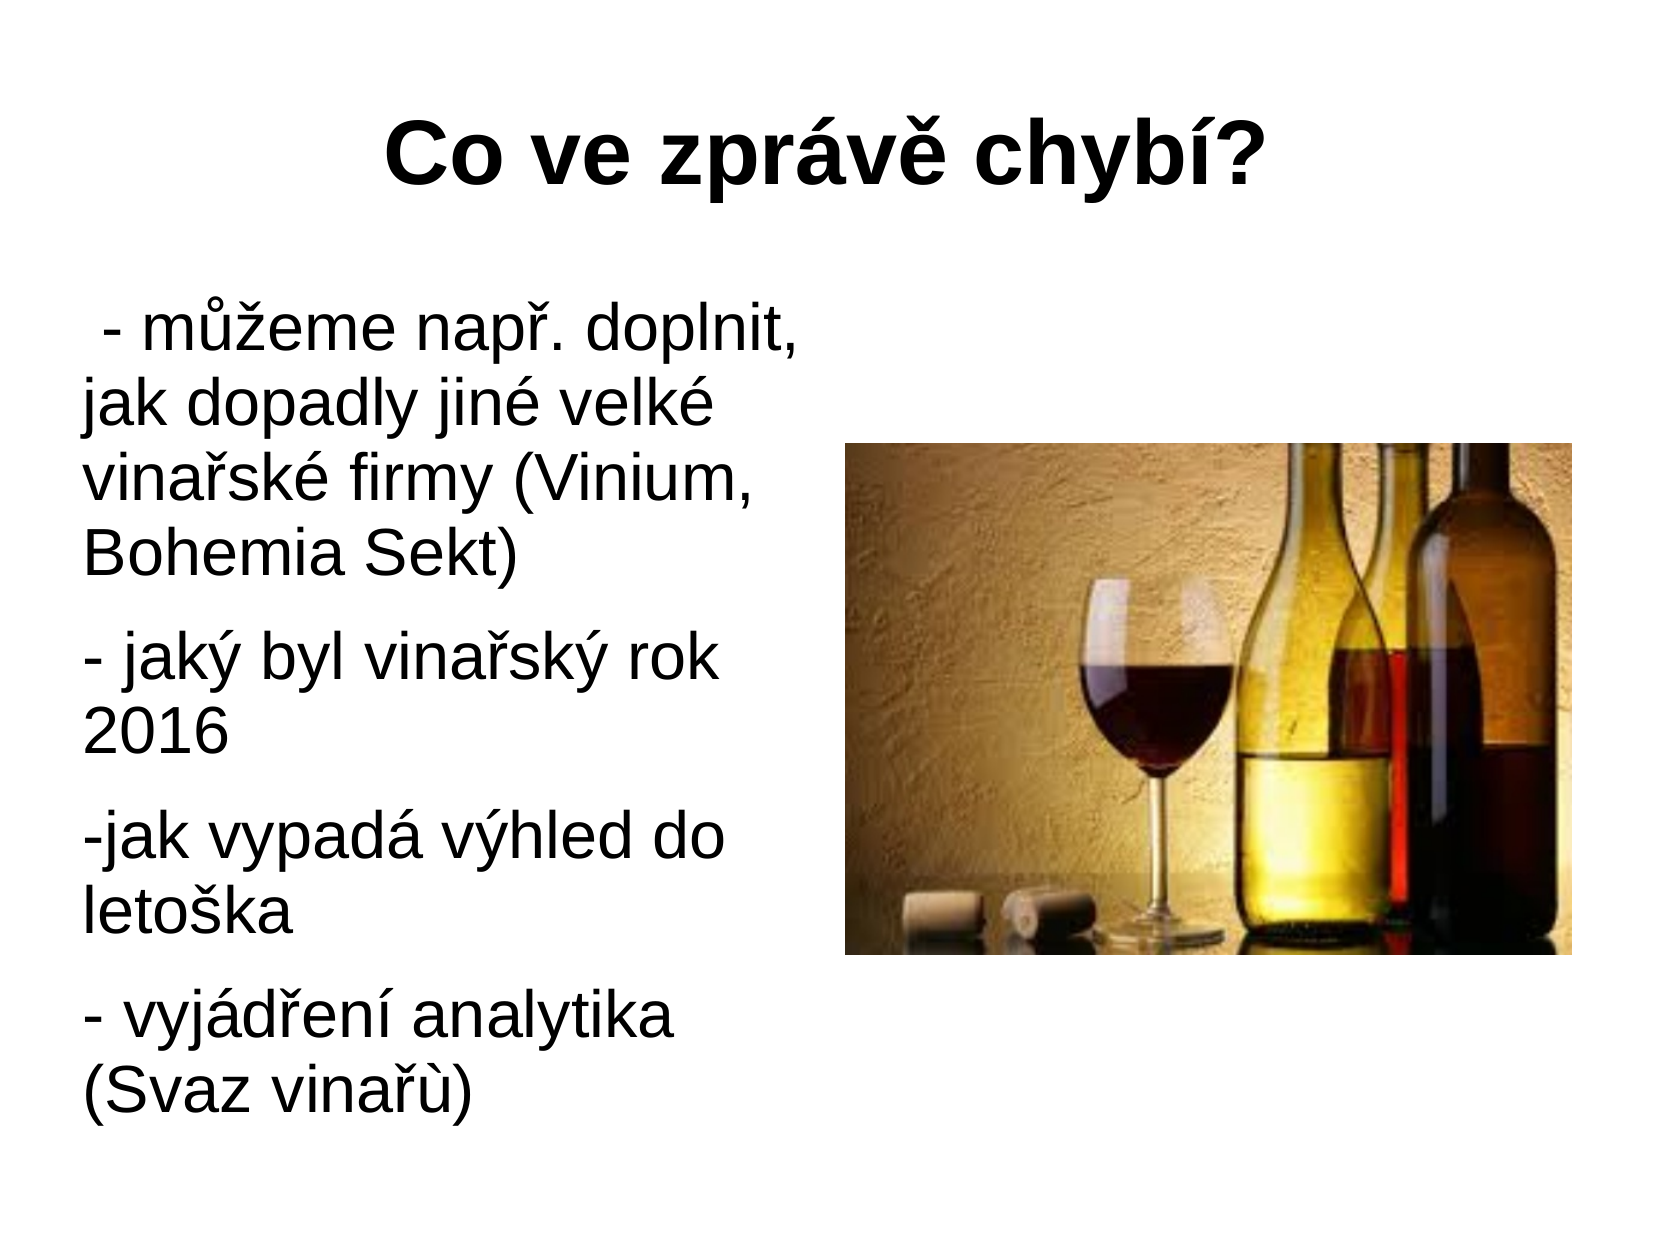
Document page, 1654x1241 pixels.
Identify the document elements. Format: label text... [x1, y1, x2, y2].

title Co ve zprávě chybí? [82, 49, 1571, 257]
picture [845, 443, 1572, 955]
list - můžeme např. doplnit, jak dopadly jiné velké vinařské firmy (Vinium, Bohemia Sekt) - jaký byl vinařský rok 2016 -jak vypadá výhled do letoška - vyjádření analytika (Svaz vinařù) [82, 290, 809, 1127]
